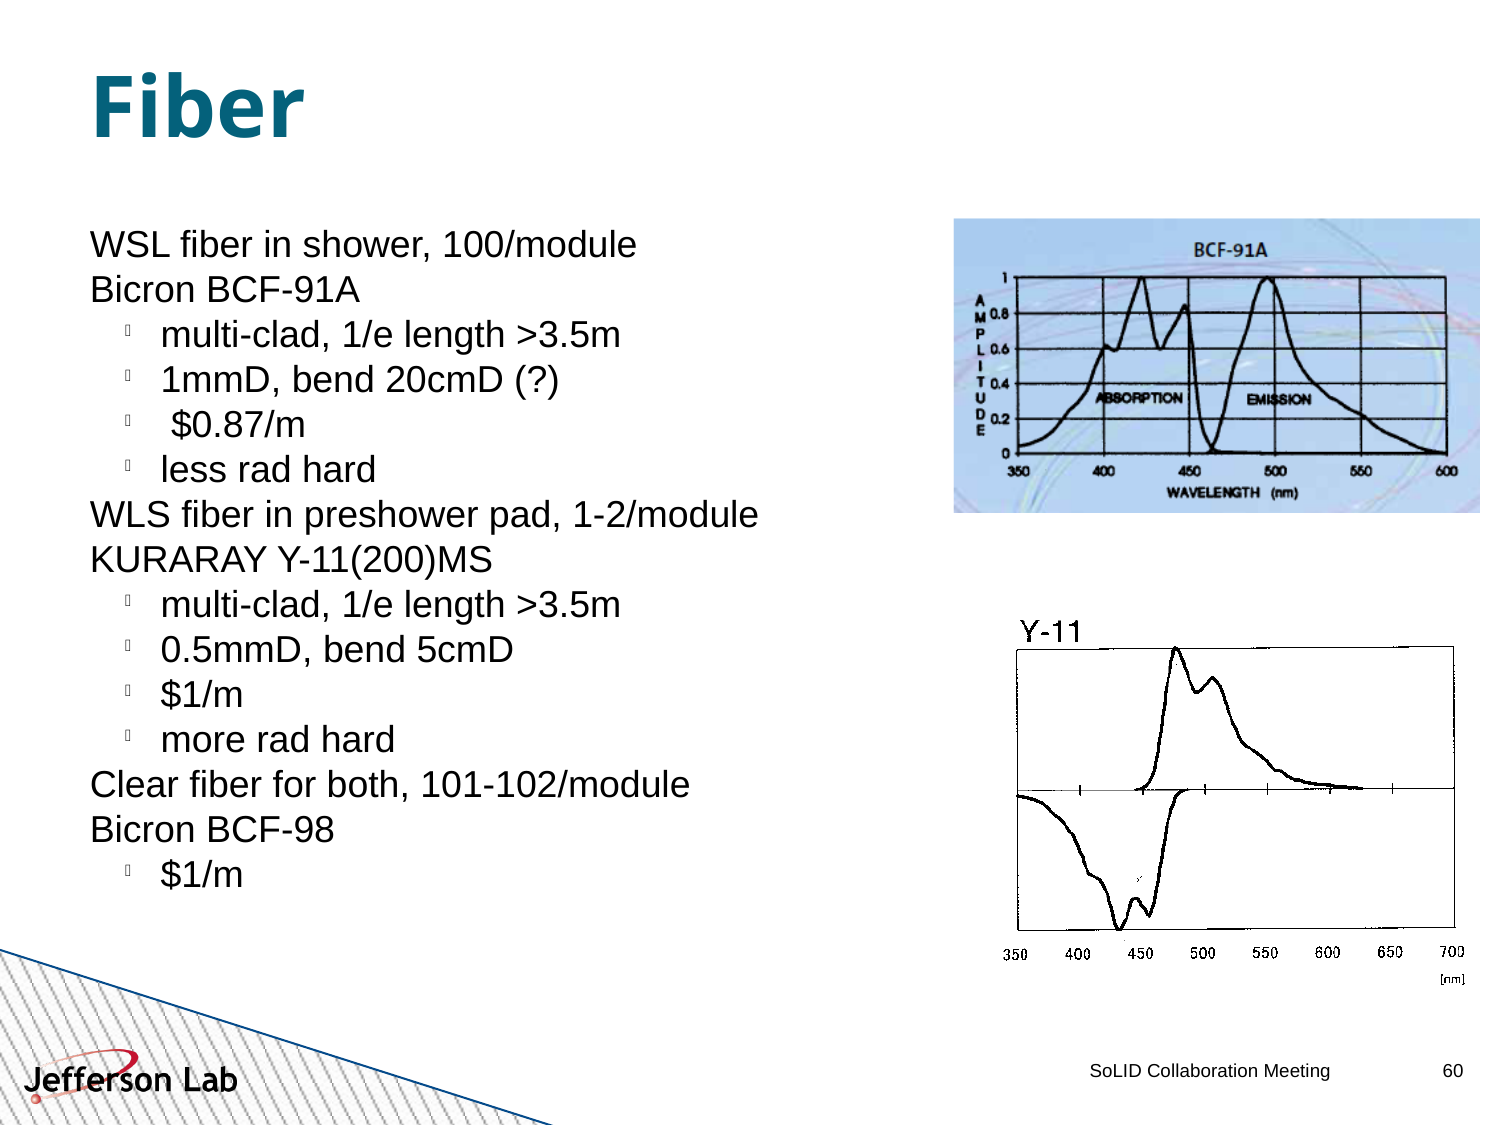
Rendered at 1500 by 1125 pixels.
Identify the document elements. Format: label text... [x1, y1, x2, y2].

picture [0, 952, 75, 1125]
text_box SoLID Collaboration Meeting [1074, 1051, 1419, 1112]
picture [962, 599, 1500, 1004]
text_box <number> [1418, 1051, 1479, 1111]
picture [950, 212, 1480, 513]
text_box Fiber [75, 45, 1425, 212]
text_box WSL fiber in shower, 100/module Bicron BCF-91A multi-clad, 1/e length >3.5m 1mmD, bend 20cmD (?) $0.87/m less rad hard WLS fiber in preshower pad, 1-2/module KURARAY Y-11(200)MS multi-clad, 1/e length >3.5m 0.5mmD, bend 5cmD $1/m more rad hard Clear fiber for both, 101-102/module Bicron BCF-98 $1/m [75, 212, 1425, 1125]
